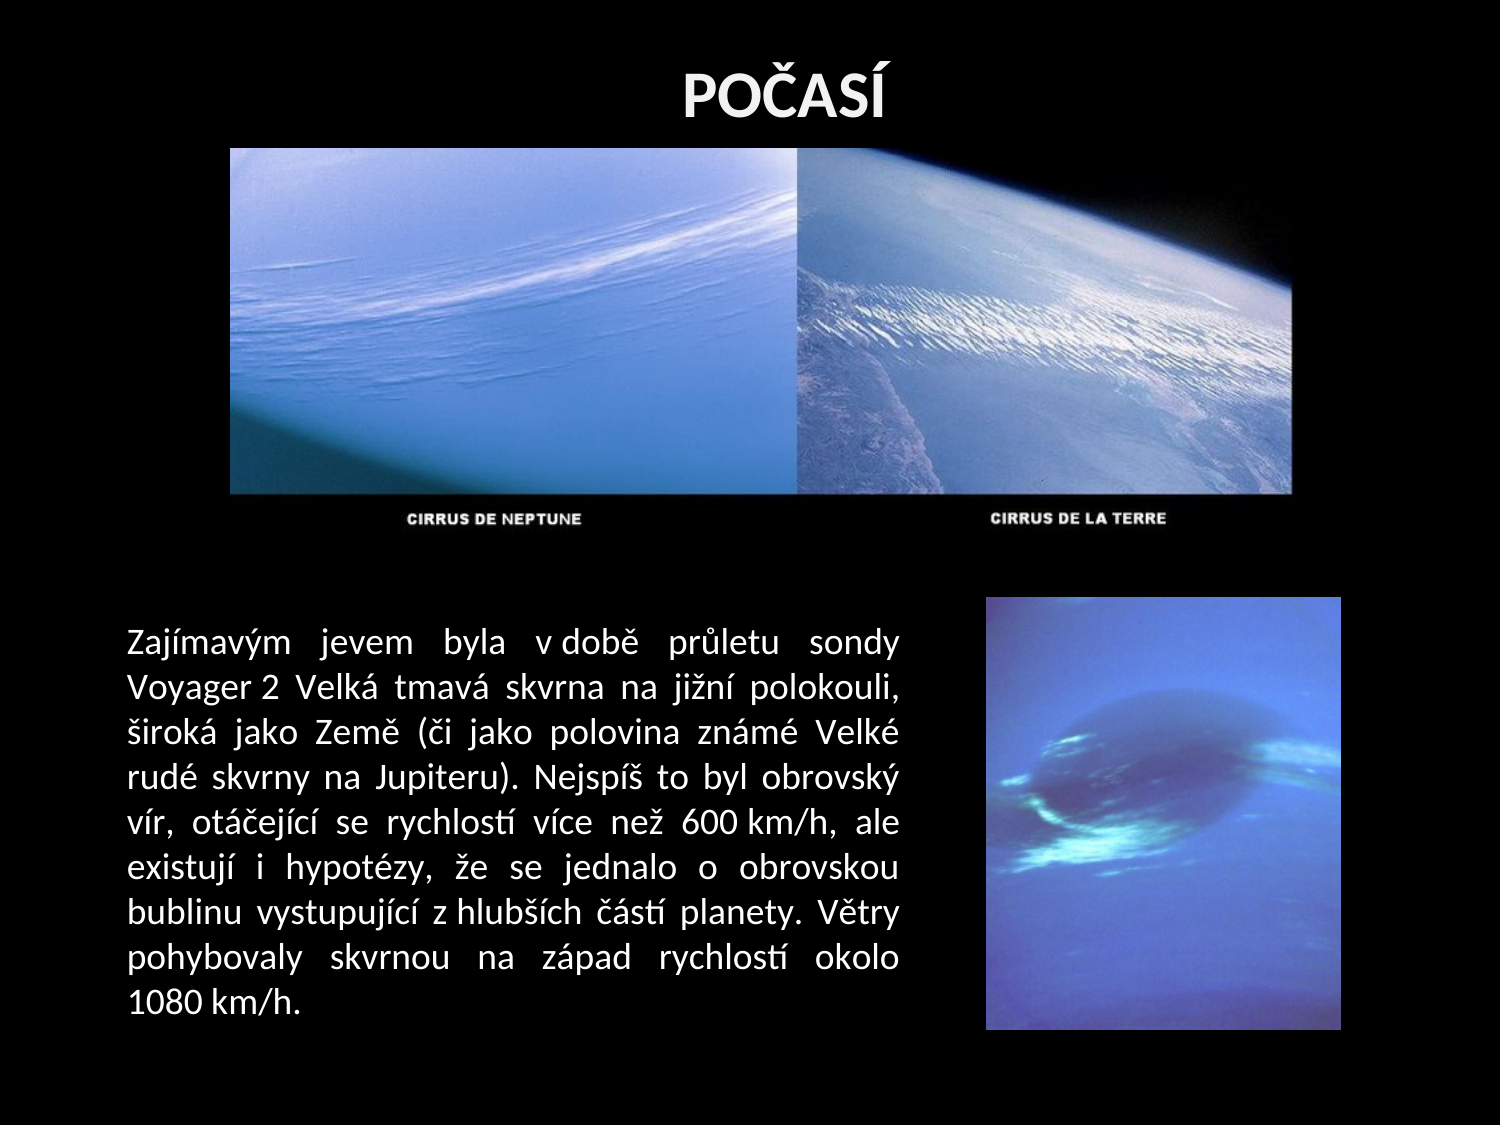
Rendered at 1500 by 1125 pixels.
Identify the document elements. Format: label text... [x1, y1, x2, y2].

picture [230, 148, 1295, 551]
picture [986, 597, 1341, 1030]
text_box Zajímavým jevem byla v době průletu sondy Voyager 2 Velká tmavá skvrna na jižní polokouli, široká jako Země (či jako polovina známé Velké rudé skvrny na Jupiteru). Nejspíš to byl obrovský vír, otáčející se rychlostí více než 600 km/h, ale existují i hypotézy, že se jednalo o obrovskou bublinu vystupující z hlubších částí planety. Větry pohybovaly skvrnou na západ rychlostí okolo 1080 km/h. [112, 609, 916, 1030]
text_box POČASÍ [667, 42, 903, 139]
